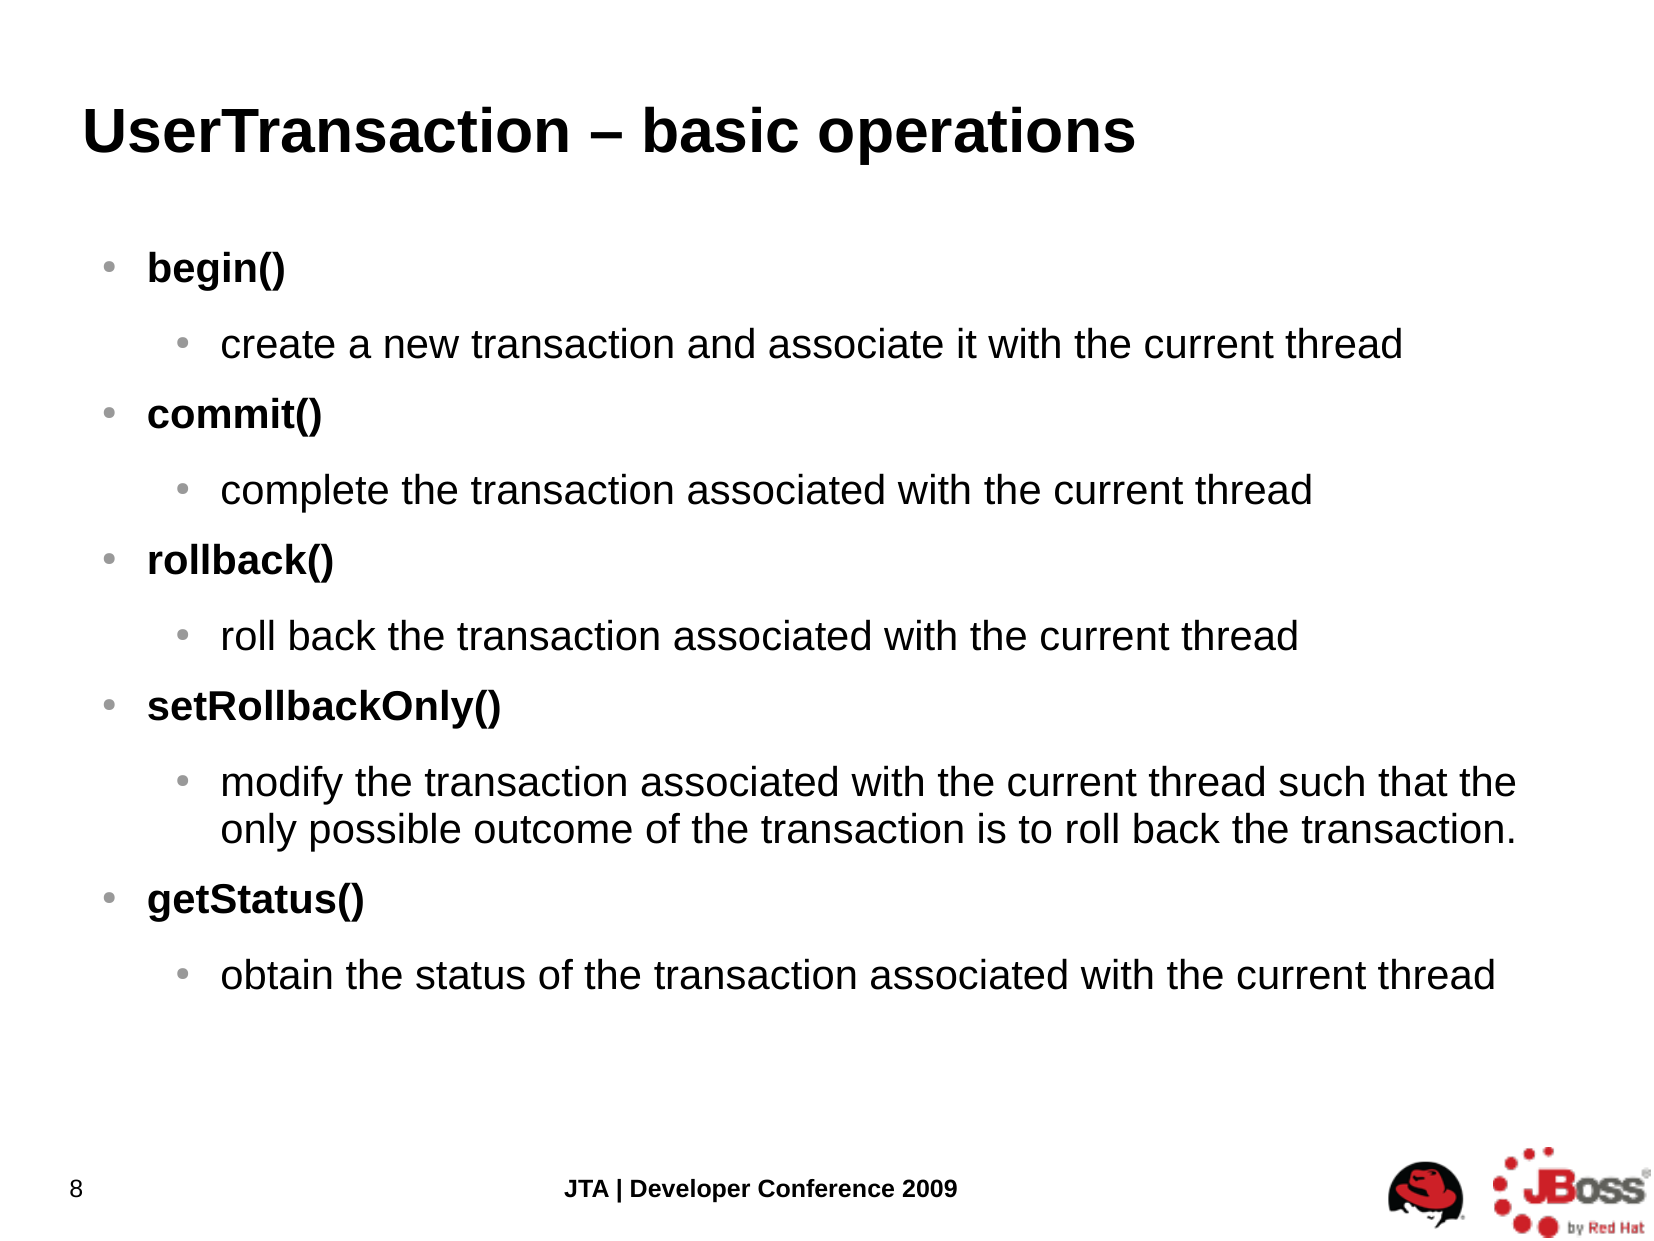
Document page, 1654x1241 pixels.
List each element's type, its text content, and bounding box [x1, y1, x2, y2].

picture [1493, 1147, 1651, 1238]
picture [1387, 1159, 1471, 1238]
title UserTransaction – basic operations [82, 45, 1571, 218]
list begin() create a new transaction and associate it with the current thread commit() complete the transaction associated with the current thread rollback() roll back the transaction associated with the current thread setRollbackOnly() modify the transaction associated with the current thread such that the only possible outcome of the transaction is to roll back the transaction. getStatus() obtain the status of the transaction associated with the current thread [86, 244, 1576, 1024]
